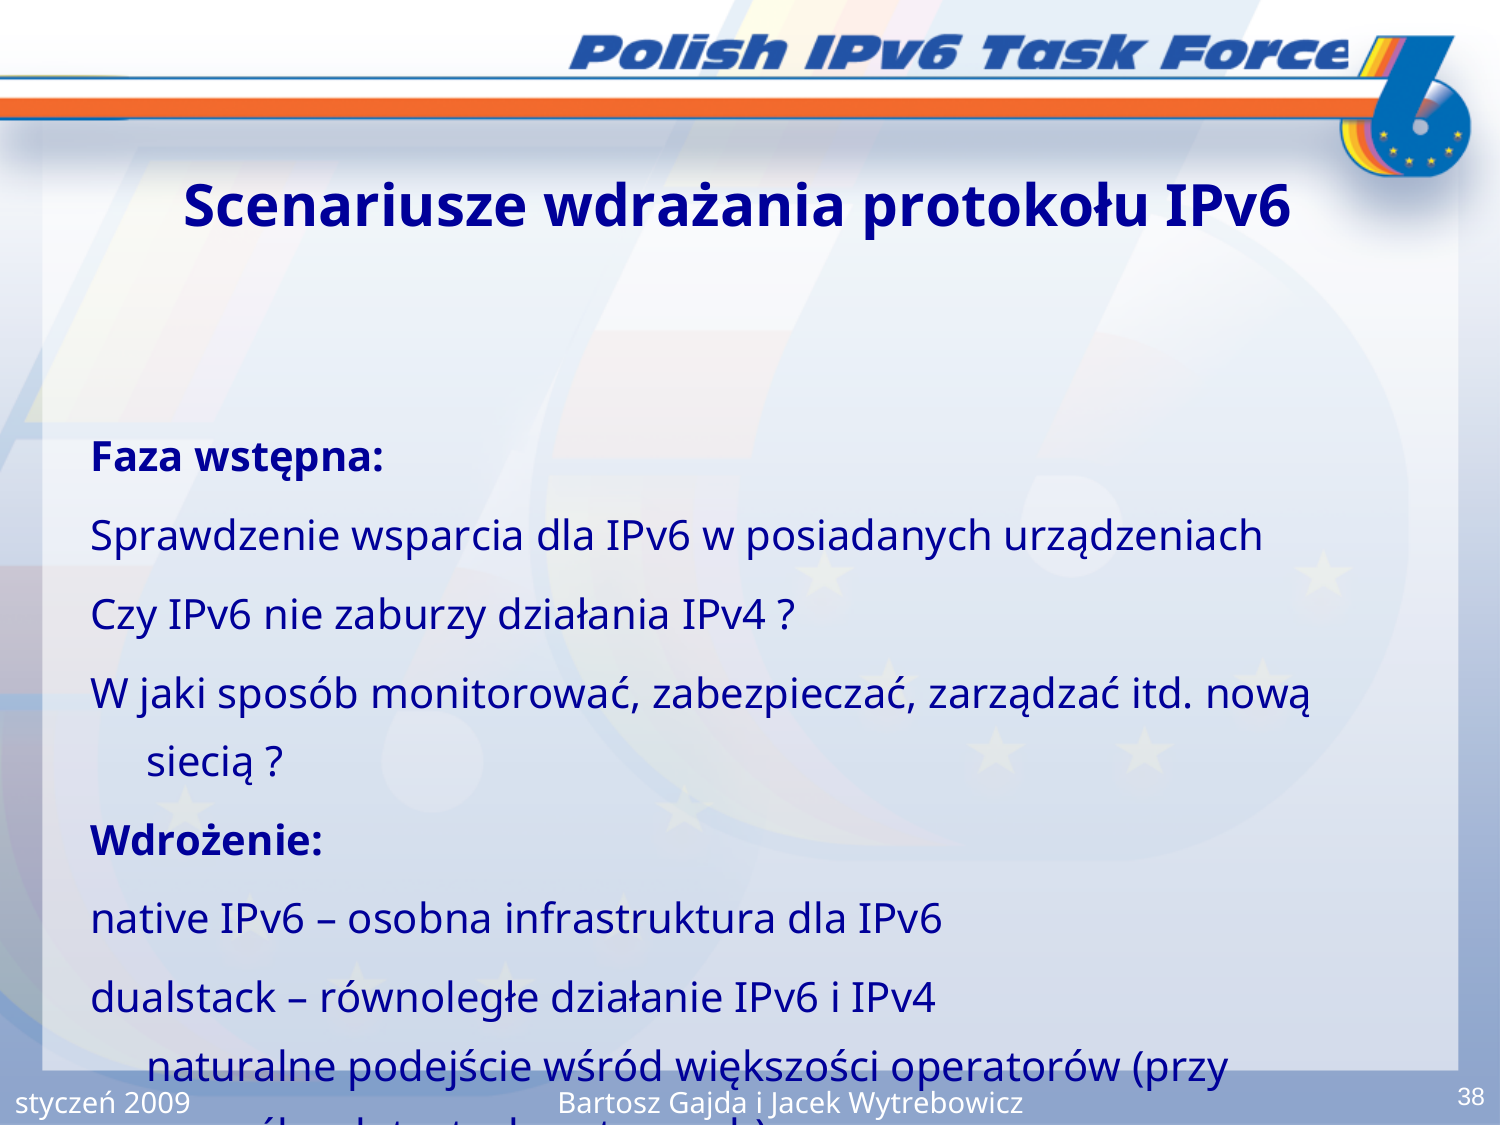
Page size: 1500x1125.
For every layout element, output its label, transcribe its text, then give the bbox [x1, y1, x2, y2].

text_box Scenariusze wdrażania protokołu IPv6 [112, 174, 1363, 250]
text_box Faza wstępna: Sprawdzenie wsparcia dla IPv6 w posiadanych urządzeniach Czy IPv6 nie zaburzy działania IPv4 ? W jaki sposób monitorować, zabezpieczać, zarządzać itd. nową siecią ? Wdrożenie: native IPv6 – osobna infrastruktura dla IPv6 dualstack – równoległe działanie IPv6 i IPv4 naturalne podejście wśród większości operatorów (przy pomyślnych testach wstępnych) [76, 408, 1427, 995]
picture [0, 0, 1500, 1125]
